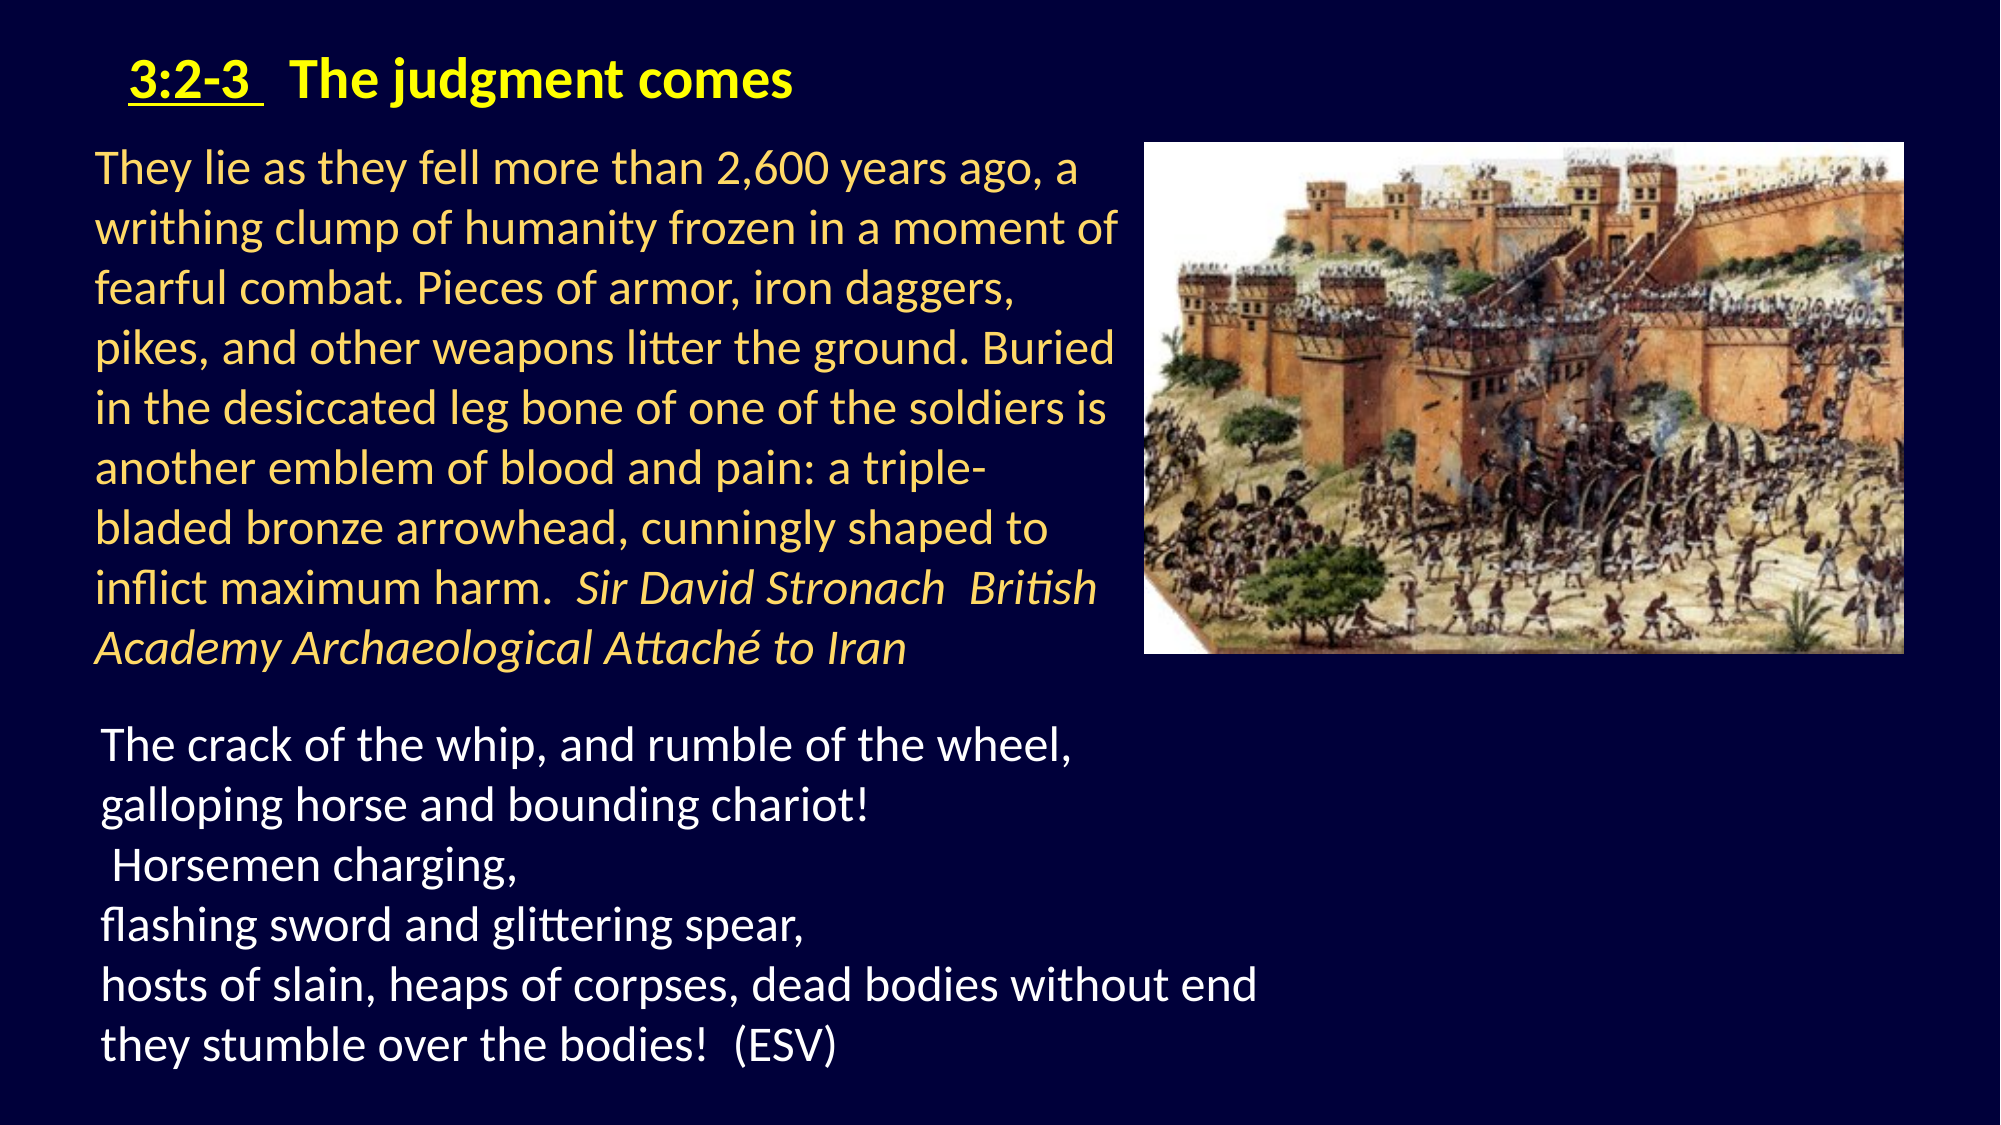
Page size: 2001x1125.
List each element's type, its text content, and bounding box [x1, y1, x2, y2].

text_box 3:2-3 The judgment comes [113, 33, 1242, 119]
text_box The crack of the whip, and rumble of the wheel, galloping horse and bounding chariot! Horsemen charging, flashing sword and glittering spear, hosts of slain, heaps of corpses, dead bodies without end they stumble over the bodies! (ESV) [85, 704, 1344, 1125]
text_box They lie as they fell more than 2,600 years ago, a writhing clump of humanity frozen in a moment of fearful combat. Pieces of armor, iron daggers, pikes, and other weapons litter the ground. Buried in the desiccated leg bone of one of the soldiers is another emblem of blood and pain: a triple-bladed bronze arrowhead, cunningly shaped to inflict maximum harm. Sir David Stronach British Academy Archaeological Attaché to Iran [79, 127, 1137, 688]
picture [1144, 142, 1904, 654]
